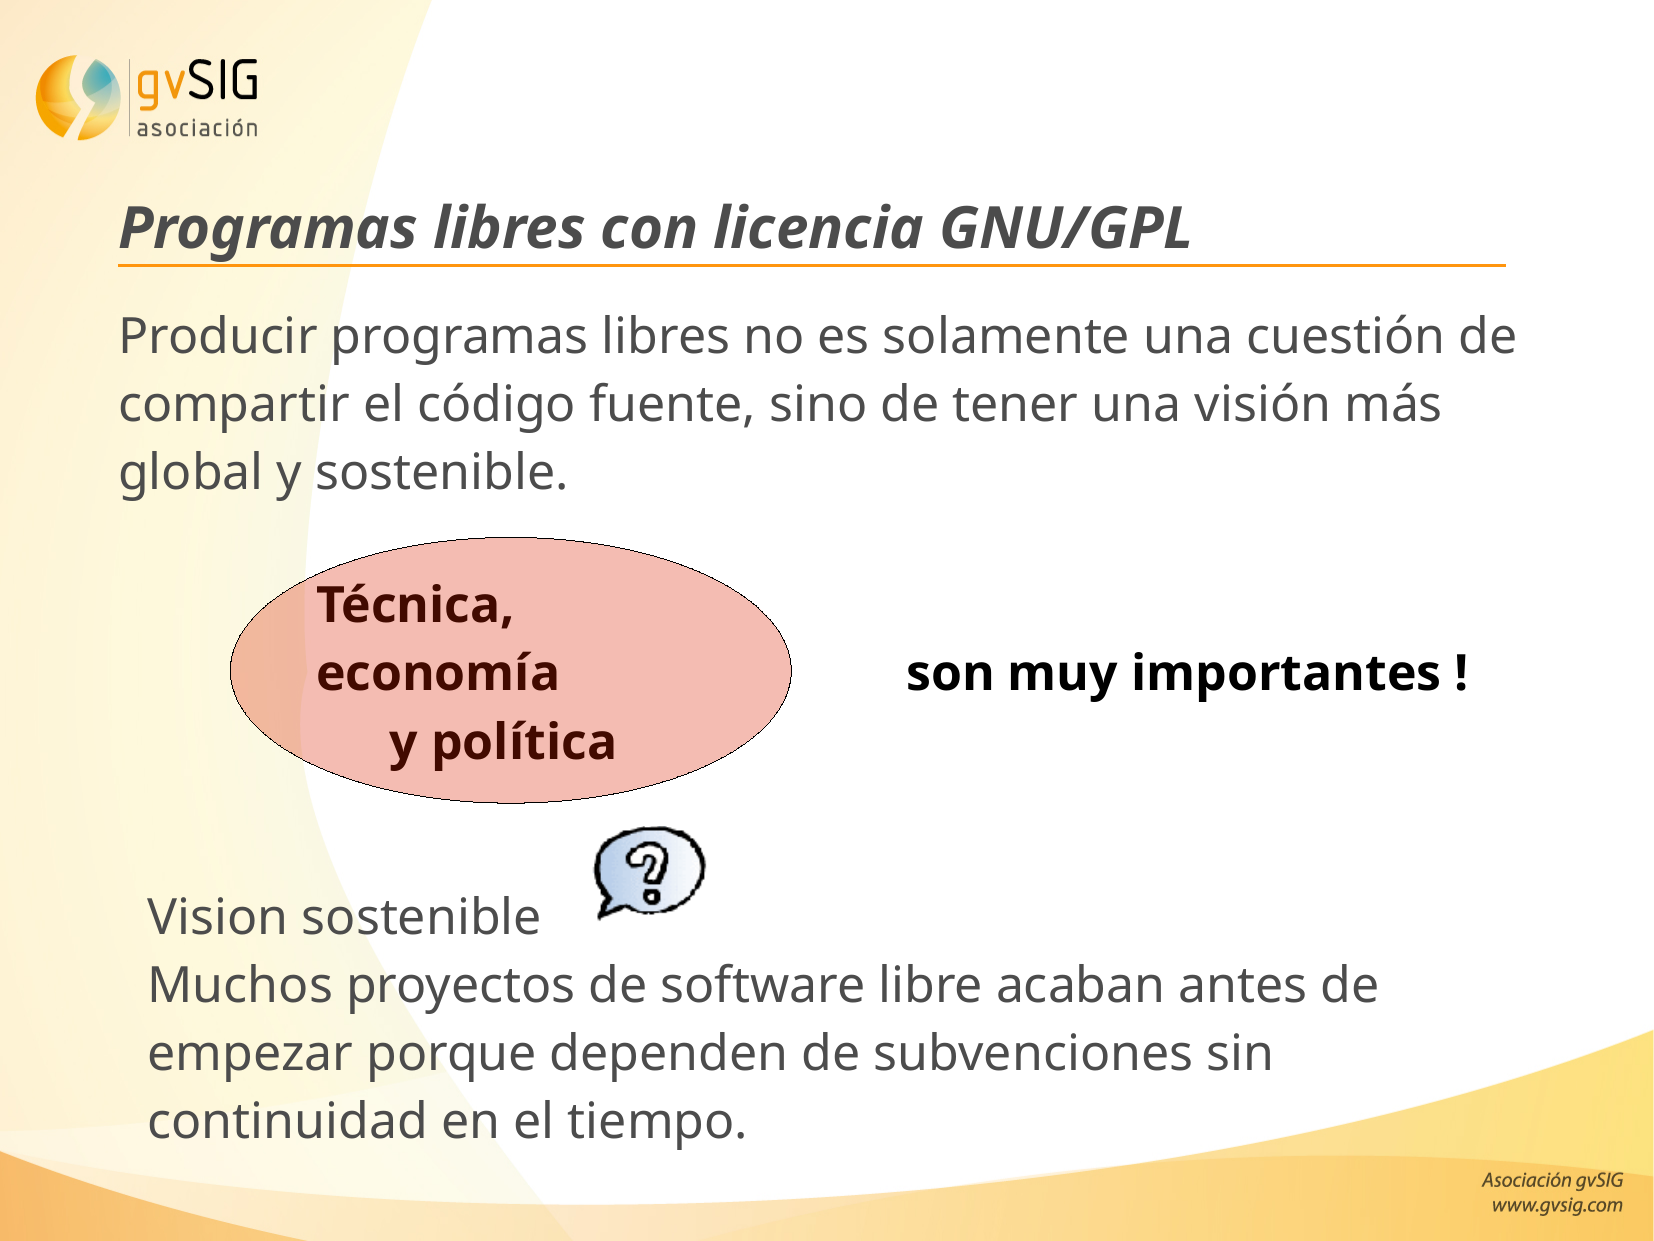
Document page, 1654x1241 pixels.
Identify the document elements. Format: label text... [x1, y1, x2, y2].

text_box Vision sostenible [147, 885, 739, 945]
title Técnica, economía son muy importantes ! y política [94, 525, 1654, 818]
text_box Producir programas libres no es solamente una cuestión de compartir el código fuente, sino de tener una visión más global y sostenible. [118, 314, 1565, 490]
text_box Muchos proyectos de software libre acaban antes de empezar porque dependen de subvenciones sin continuidad en el tiempo. [147, 963, 1447, 1139]
title Programas libres con licencia GNU/GPL [118, 177, 1607, 276]
picture [0, 0, 1654, 1241]
text_box [230, 537, 792, 804]
